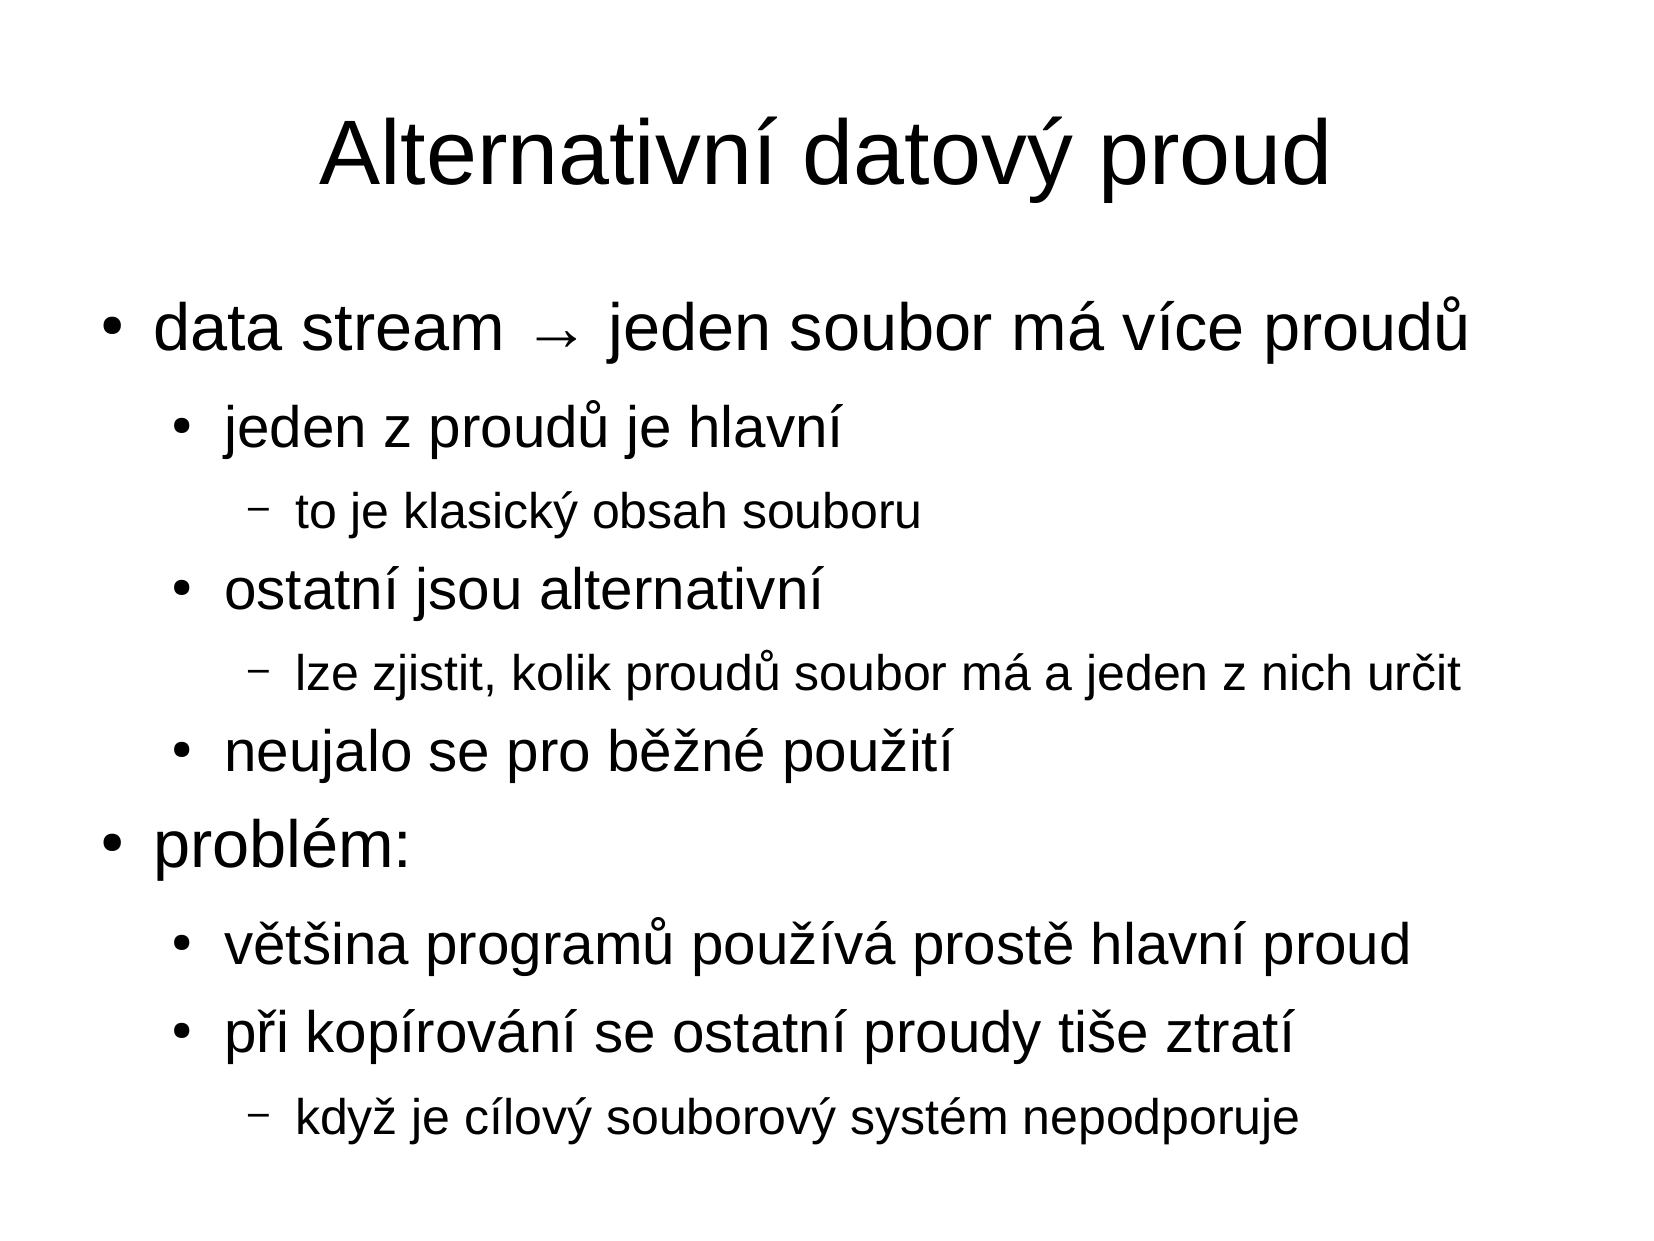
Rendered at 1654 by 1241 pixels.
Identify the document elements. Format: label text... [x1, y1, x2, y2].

list data stream → jeden soubor má více proudů jeden z proudů je hlavní to je klasický obsah souboru ostatní jsou alternativní lze zjistit, kolik proudů soubor má a jeden z nich určit neujalo se pro běžné použití problém: většina programů používá prostě hlavní proud při kopírování se ostatní proudy tiše ztratí když je cílový souborový systém nepodporuje [82, 290, 1571, 1205]
title Alternativní datový proud [82, 49, 1571, 257]
